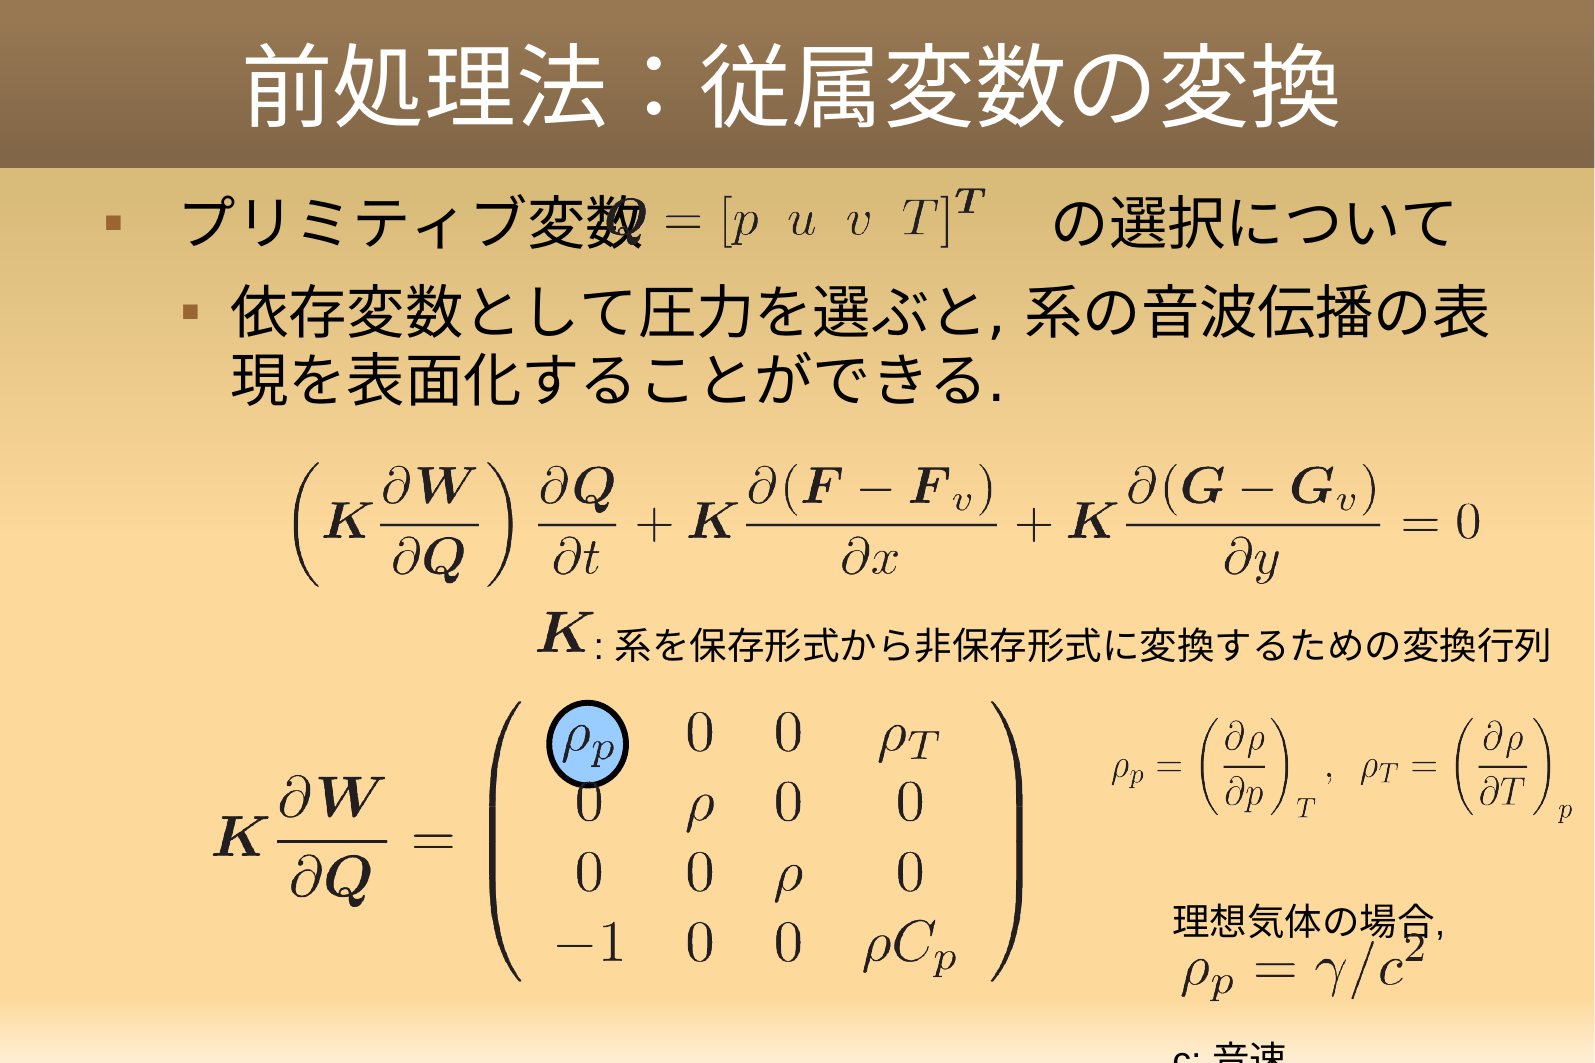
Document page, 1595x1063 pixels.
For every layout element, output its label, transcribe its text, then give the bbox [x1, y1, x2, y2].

picture [1169, 928, 1432, 1004]
text_box : 系を保存形式から非保存形式に変換するための変換行列 [578, 608, 1583, 666]
text_box 理想気体の場合, c: 音速 [1157, 884, 1542, 1063]
picture [0, 0, 1595, 1063]
picture [278, 456, 1487, 592]
title 前処理法：従属変数の変換 [74, 0, 1510, 178]
picture [529, 607, 606, 661]
list プリミティブ変数 の選択について 依存変数として圧力を選ぶと, 系の音波伝播の表現を表面化することができる. [88, 190, 1524, 892]
